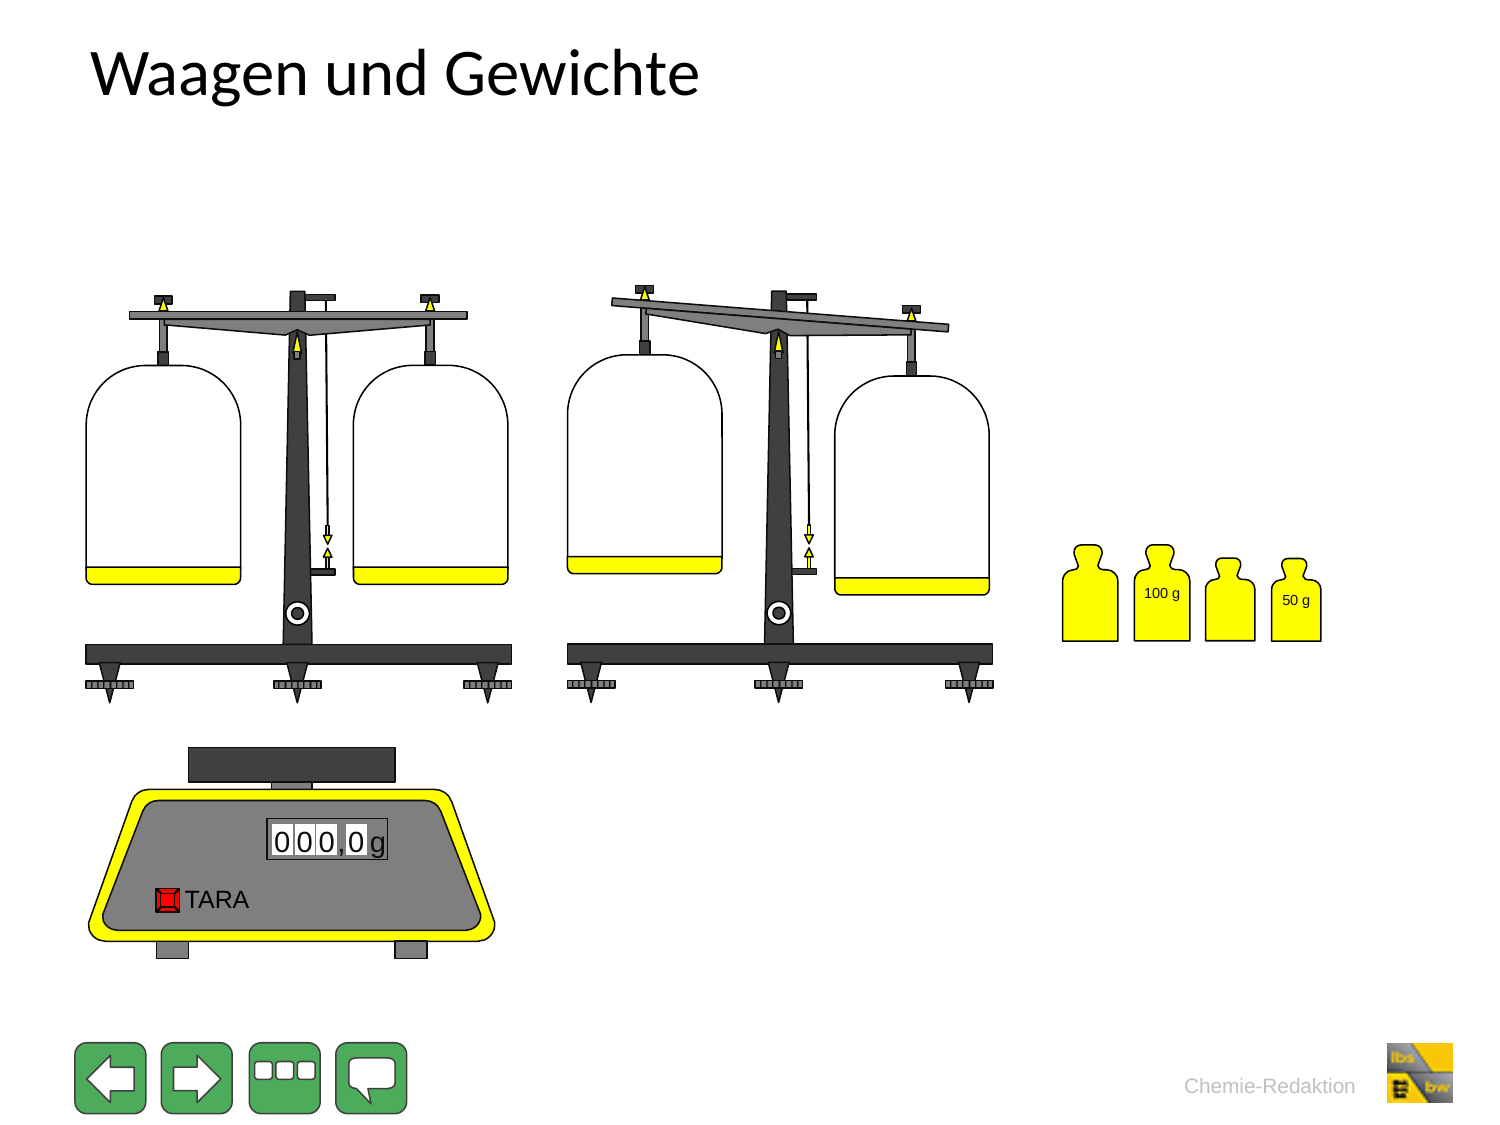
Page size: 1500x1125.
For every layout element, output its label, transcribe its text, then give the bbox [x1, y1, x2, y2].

text_box [1205, 558, 1255, 641]
text_box [567, 285, 993, 703]
text_box [323, 526, 332, 545]
title Waagen und Gewichte [75, 20, 1426, 110]
text_box [86, 291, 511, 703]
text_box g [369, 823, 387, 855]
text_box [567, 556, 722, 574]
text_box [804, 525, 814, 544]
text_box [834, 577, 990, 595]
text_box 0 [316, 823, 336, 855]
picture [1387, 1043, 1453, 1103]
text_box TARA [169, 876, 265, 922]
text_box , [336, 823, 346, 855]
text_box [86, 567, 241, 585]
text_box 0 [294, 823, 316, 855]
text_box 50 g [1271, 558, 1321, 642]
text_box 0 [271, 823, 293, 855]
text_box 0 [346, 823, 367, 855]
text_box [353, 567, 508, 585]
text_box 100 g [1134, 544, 1190, 641]
text_box [1062, 544, 1118, 642]
text_box [88, 747, 495, 959]
